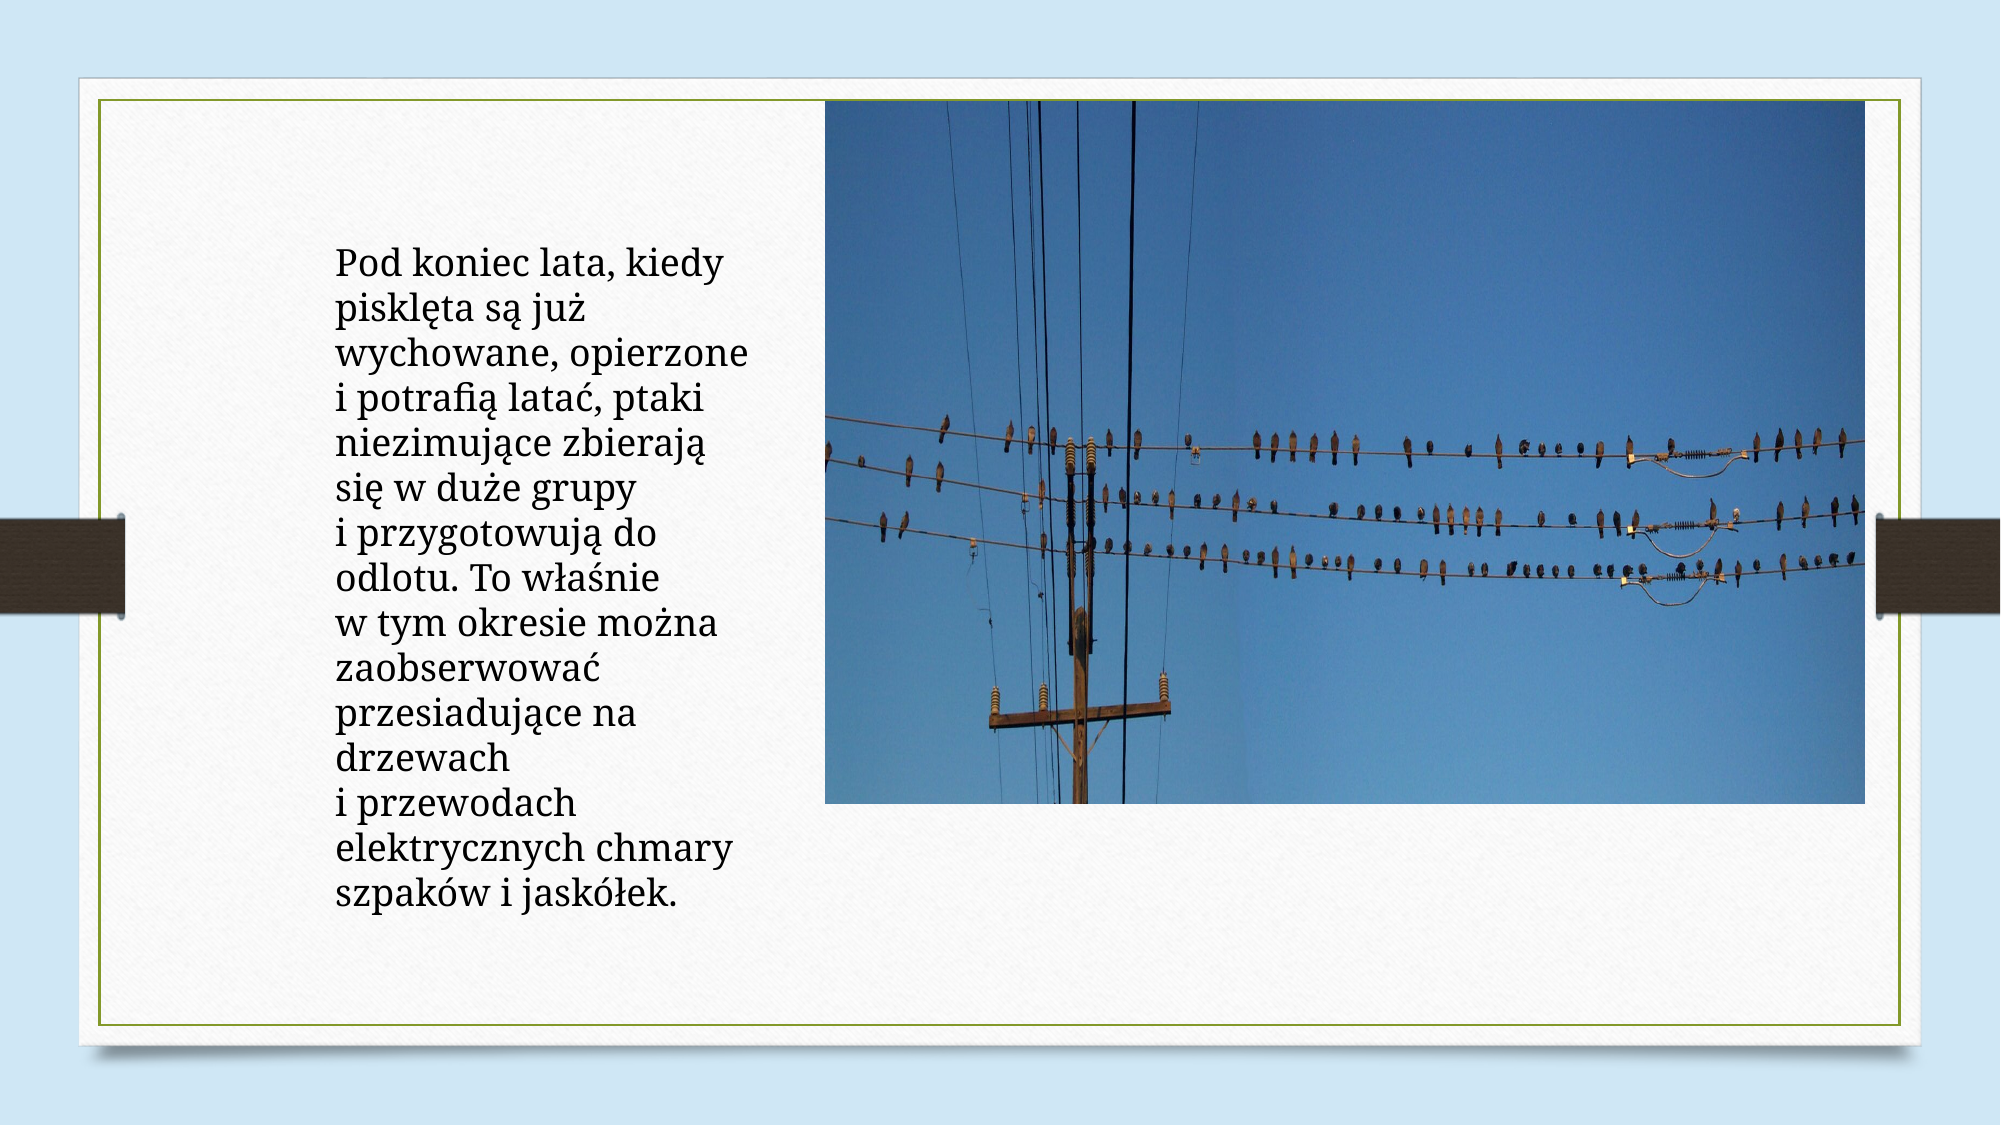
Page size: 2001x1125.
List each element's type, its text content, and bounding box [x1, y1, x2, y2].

text_box Pod koniec lata, kiedy pisklęta są już wychowane, opierzone i potrafią latać, ptaki niezimujące zbierają się w duże grupy i przygotowują do odlotu. To właśnie w tym okresie można zaobserwować przesiadujące na drzewach i przewodach elektrycznych chmary szpaków i jaskółek. [320, 231, 771, 922]
picture [0, 0, 2001, 1125]
